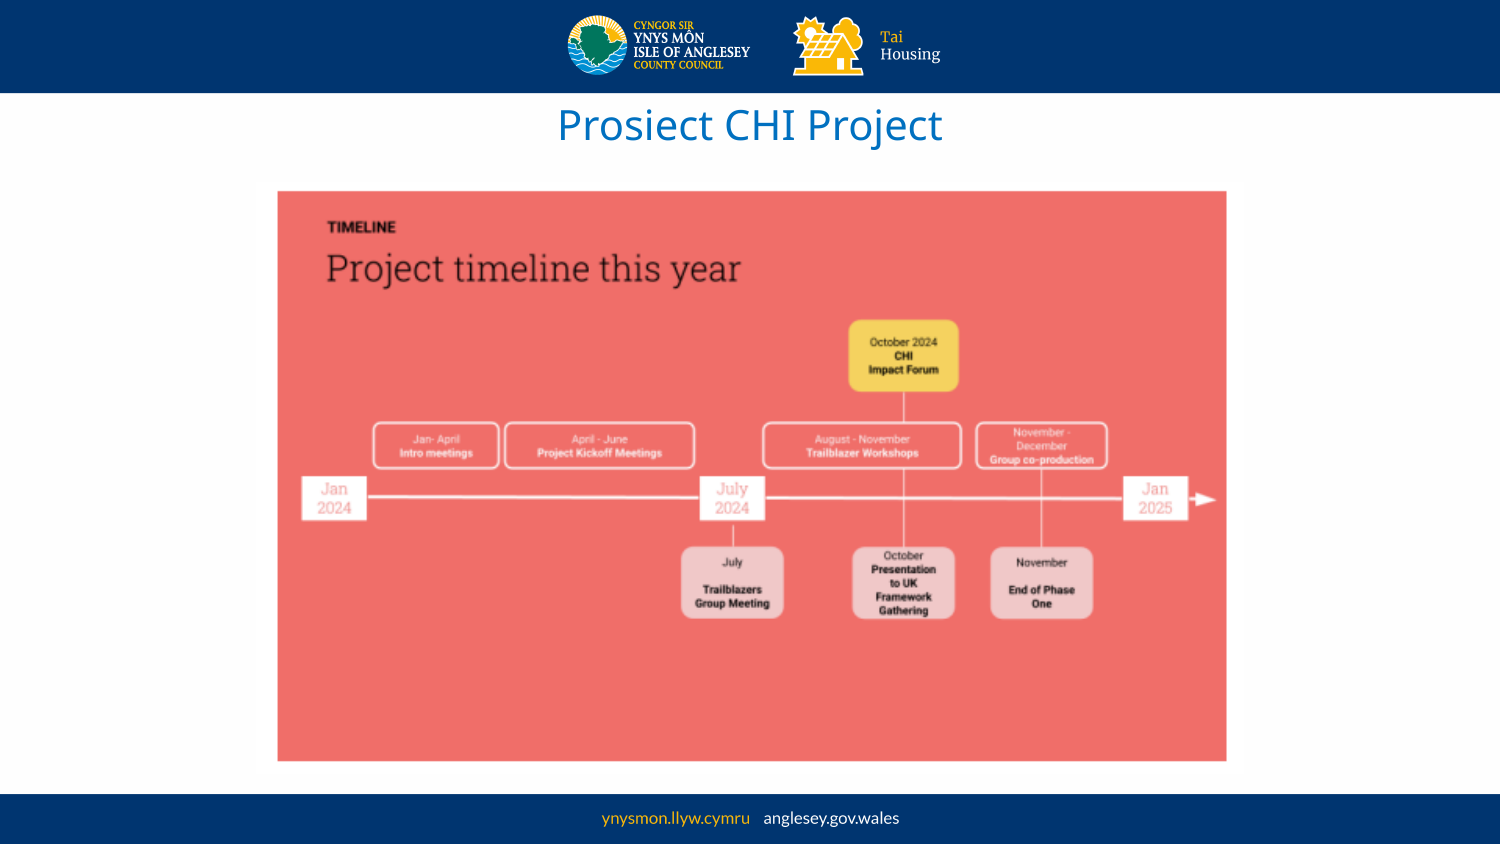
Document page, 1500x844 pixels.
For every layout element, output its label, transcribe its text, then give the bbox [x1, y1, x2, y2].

text_box [16, 194, 713, 804]
title Prosiect CHI Project [103, 44, 1397, 209]
picture [256, 182, 1244, 774]
